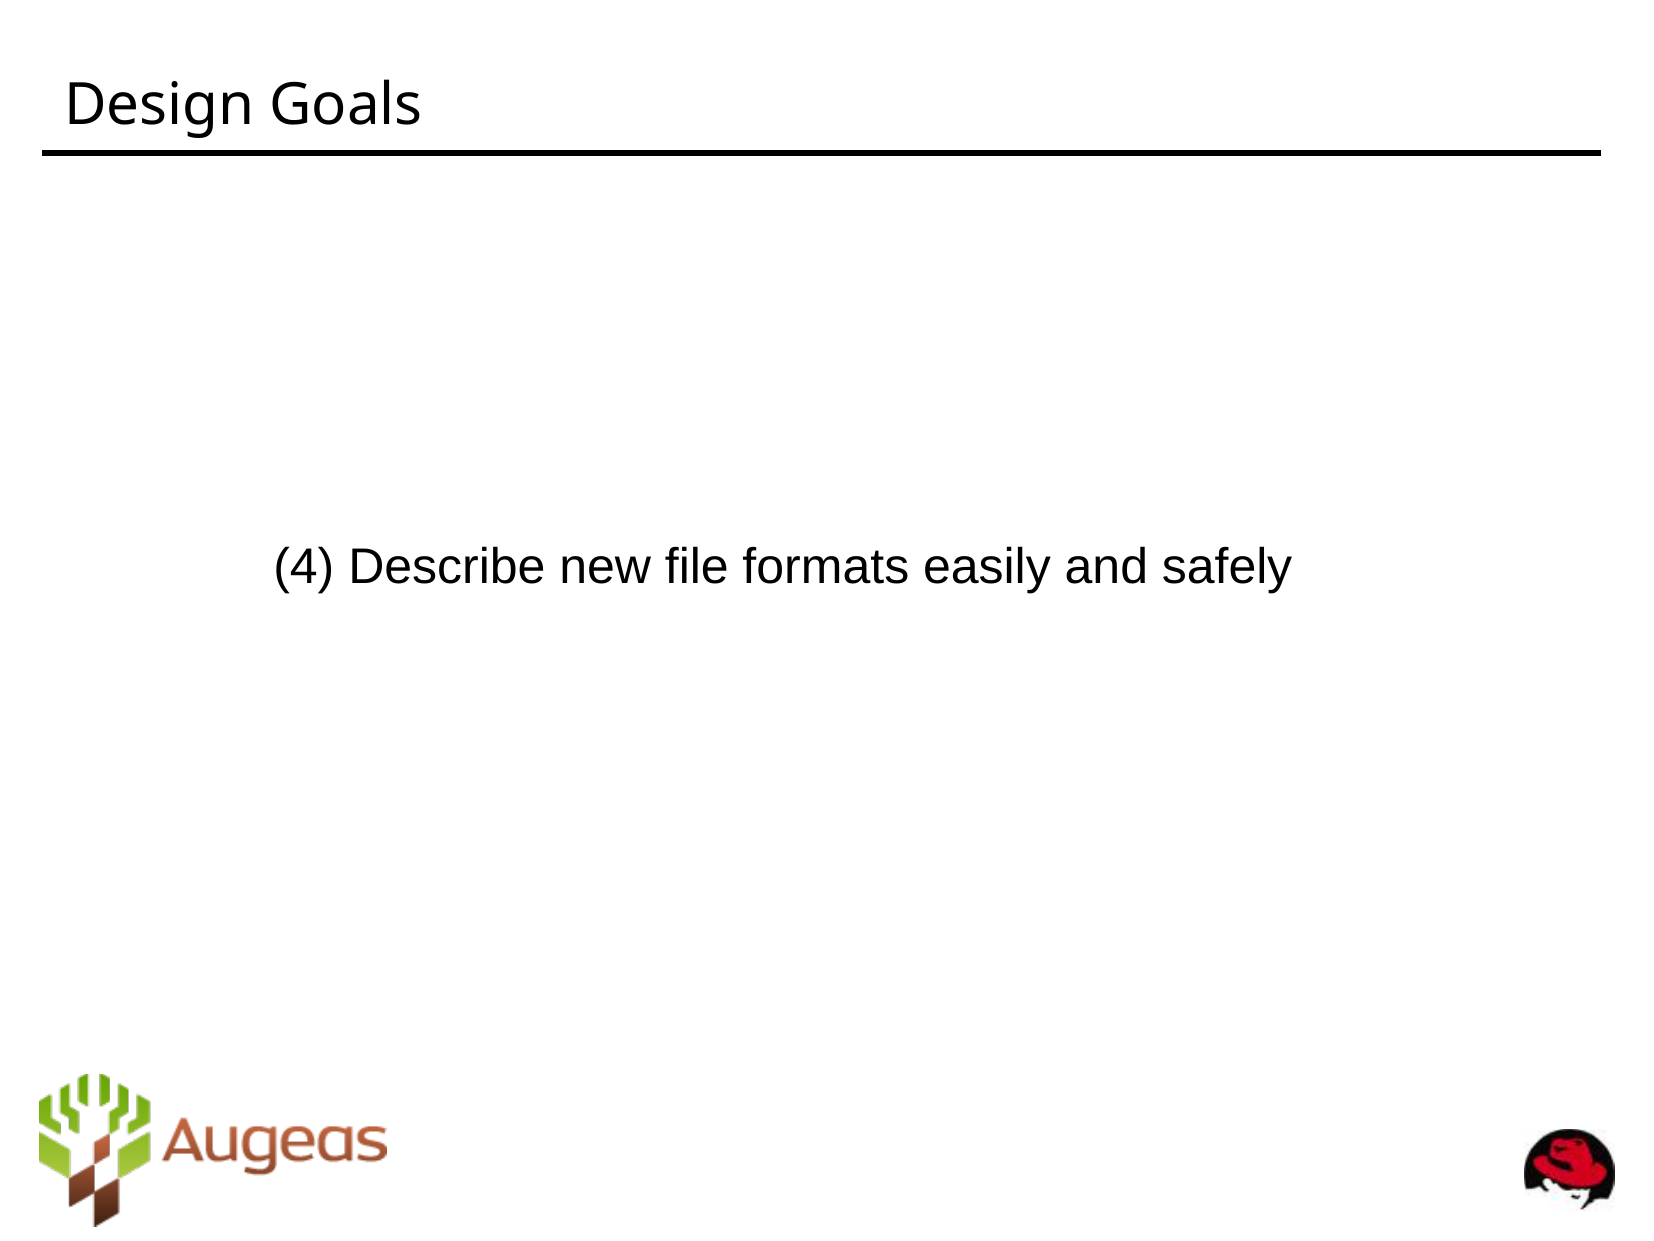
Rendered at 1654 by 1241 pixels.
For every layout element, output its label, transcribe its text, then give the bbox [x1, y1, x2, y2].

picture [1524, 1129, 1615, 1220]
list (4) Describe new file formats easily and safely [71, 180, 1495, 1089]
picture [39, 1074, 387, 1227]
title Design Goals [64, 42, 1496, 161]
